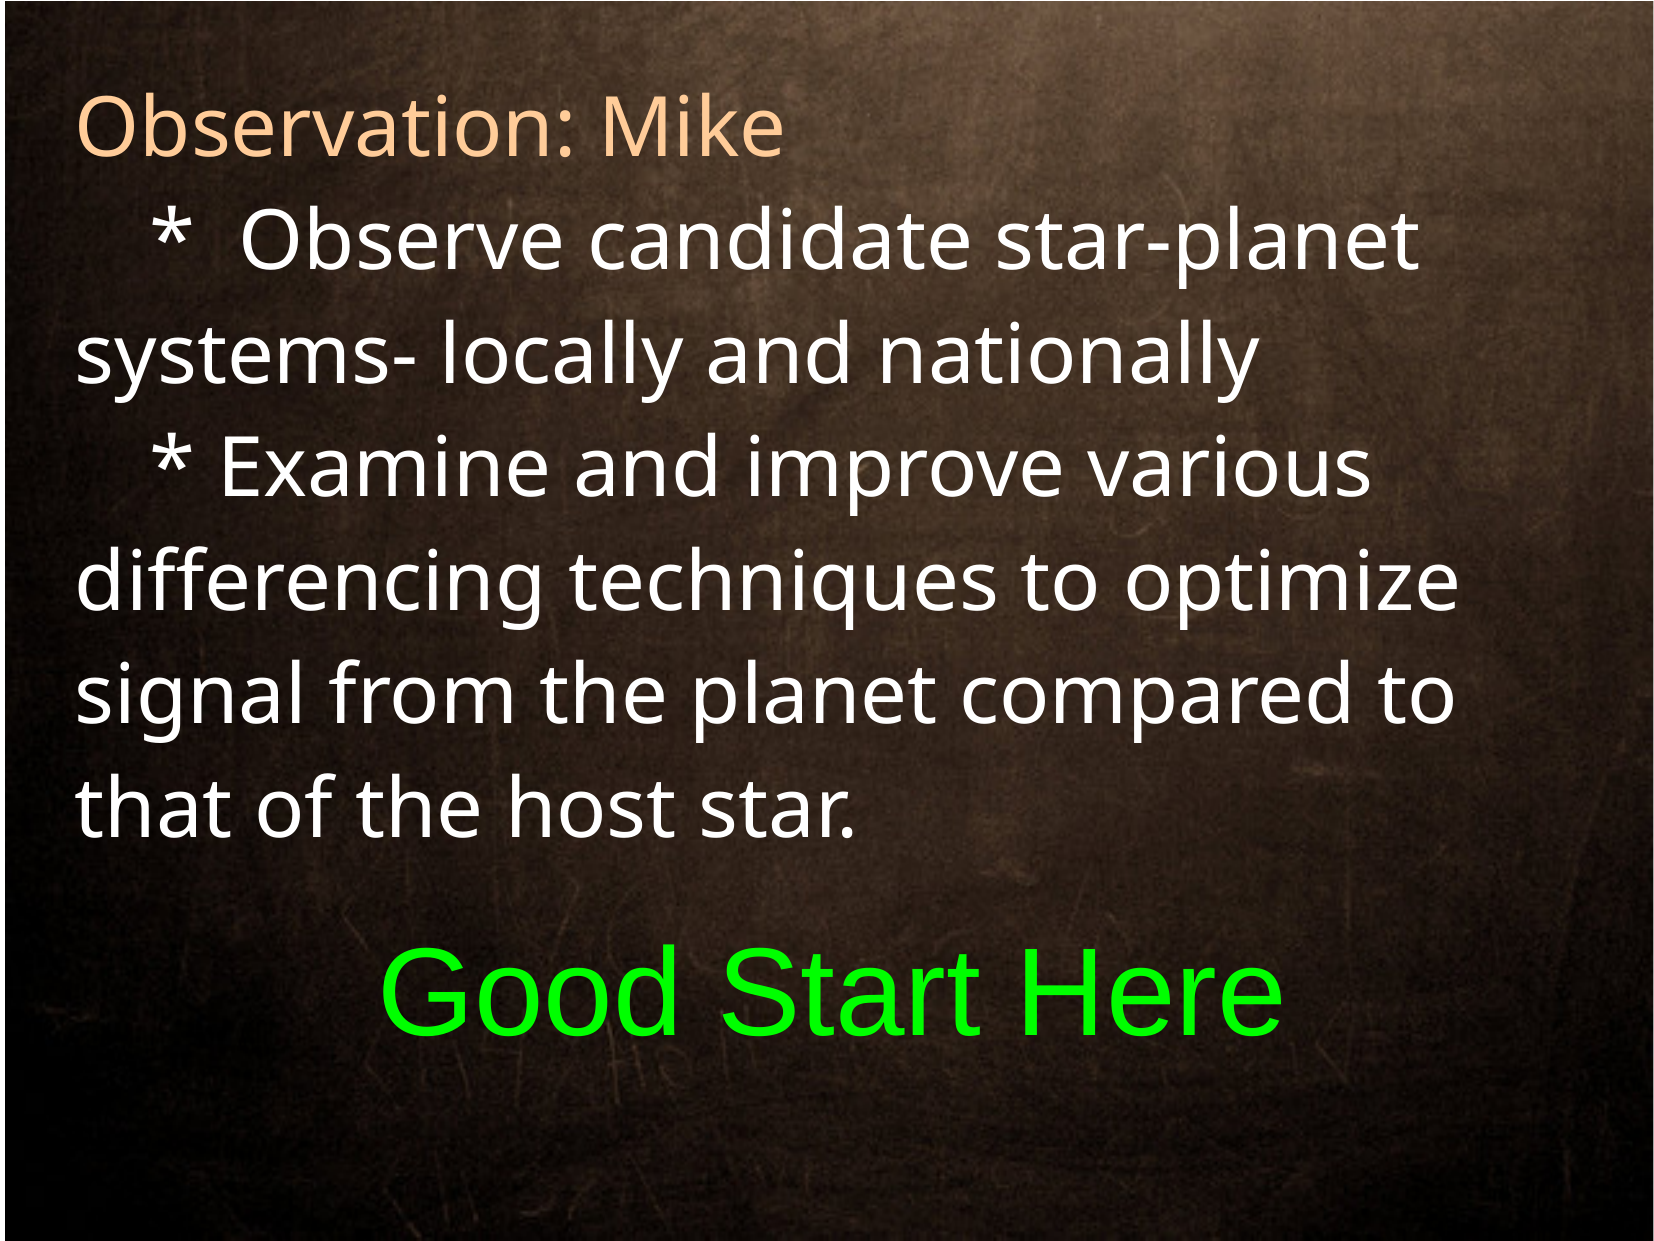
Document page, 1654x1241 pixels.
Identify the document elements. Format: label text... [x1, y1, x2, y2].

text_box Observation: Mike * Observe candidate star-planet systems- locally and nationally * Examine and improve various differencing techniques to optimize signal from the planet compared to that of the host star. [60, 60, 1591, 888]
text_box Good Start Here [75, 915, 1591, 1070]
picture [5, 1, 1654, 1241]
